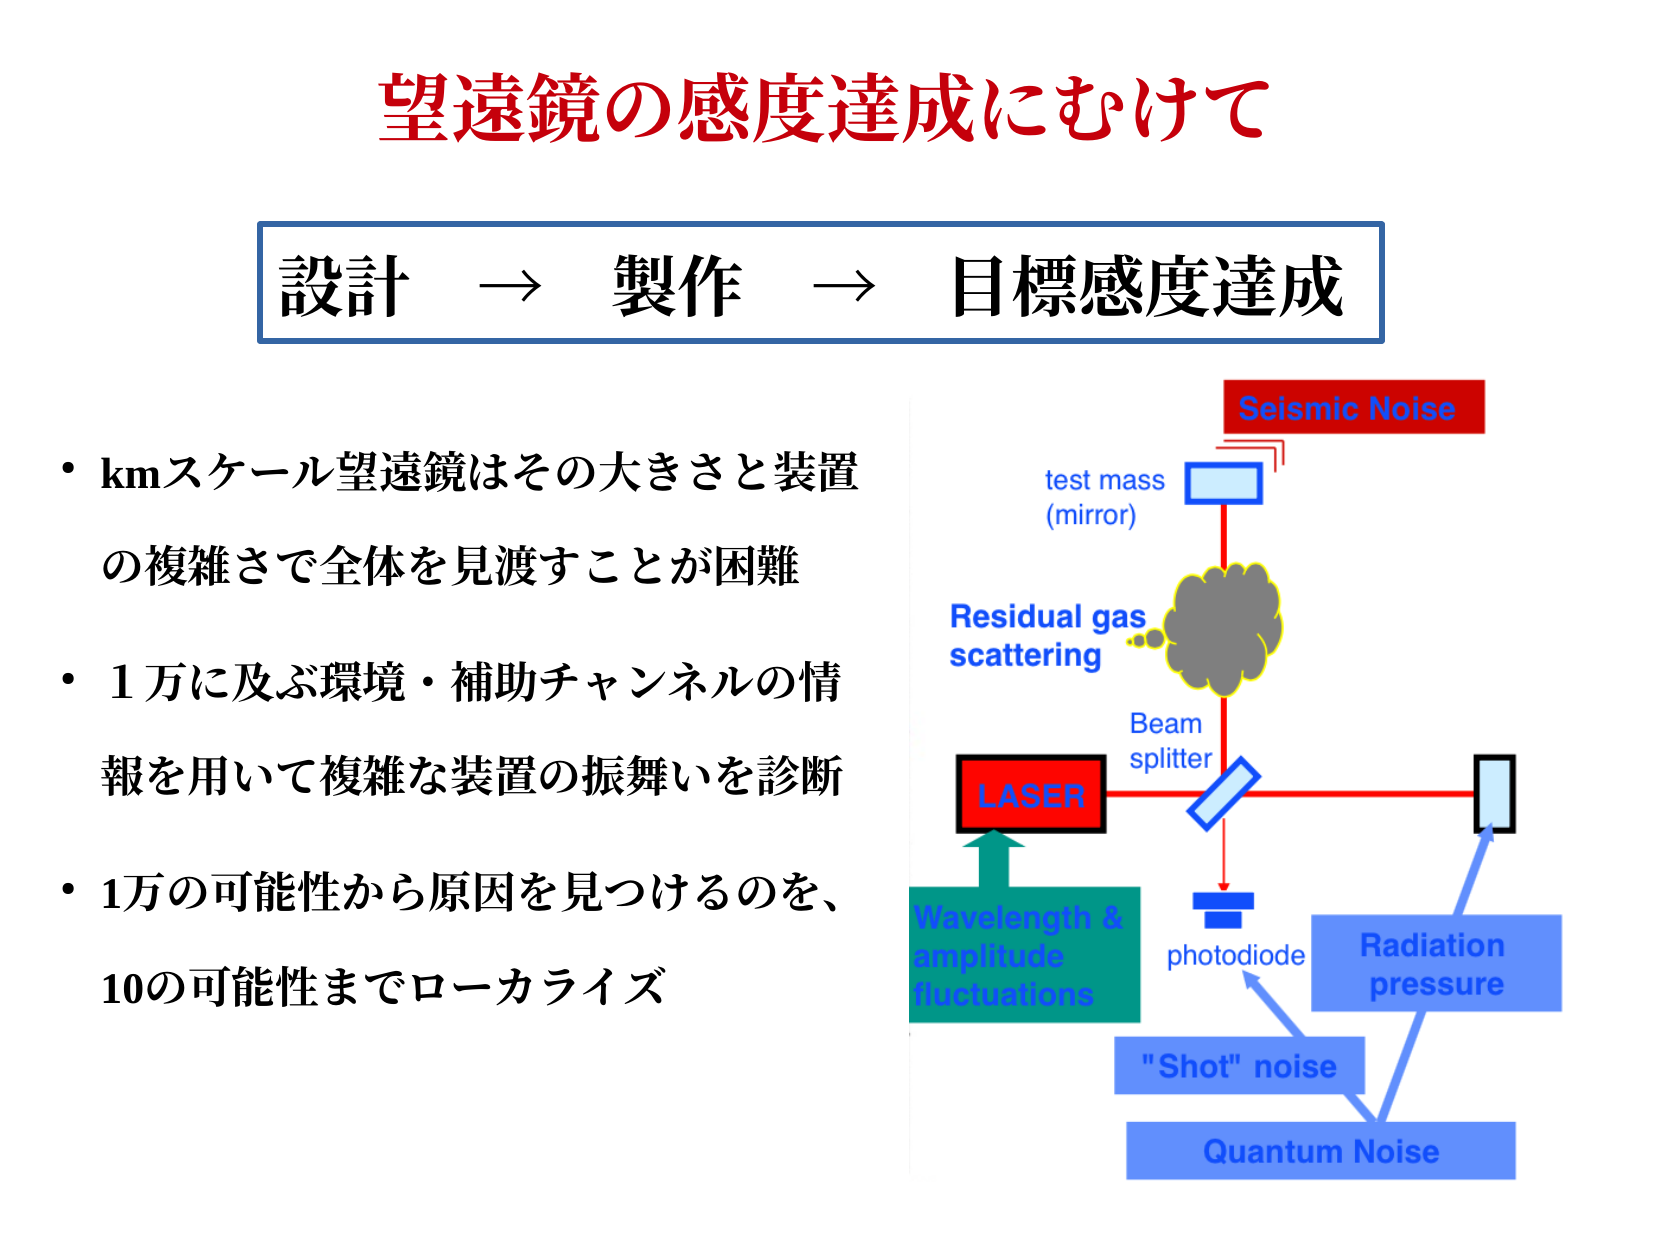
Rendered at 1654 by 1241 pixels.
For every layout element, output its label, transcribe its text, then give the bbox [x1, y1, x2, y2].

list kmスケール望遠鏡はその大きさと装置の複雑さで全体を見渡すことが困難 １万に及ぶ環境・補助チャンネルの情報を用いて複雑な装置の振舞いを診断 1万の可能性から原因を見つけるのを、10の可能性までローカライズ [47, 406, 868, 1146]
title 望遠鏡の感度達成にむけて [82, 0, 1571, 208]
picture [909, 367, 1571, 1182]
text_box 設計 → 製作 → 目標感度達成 [259, 224, 1382, 312]
